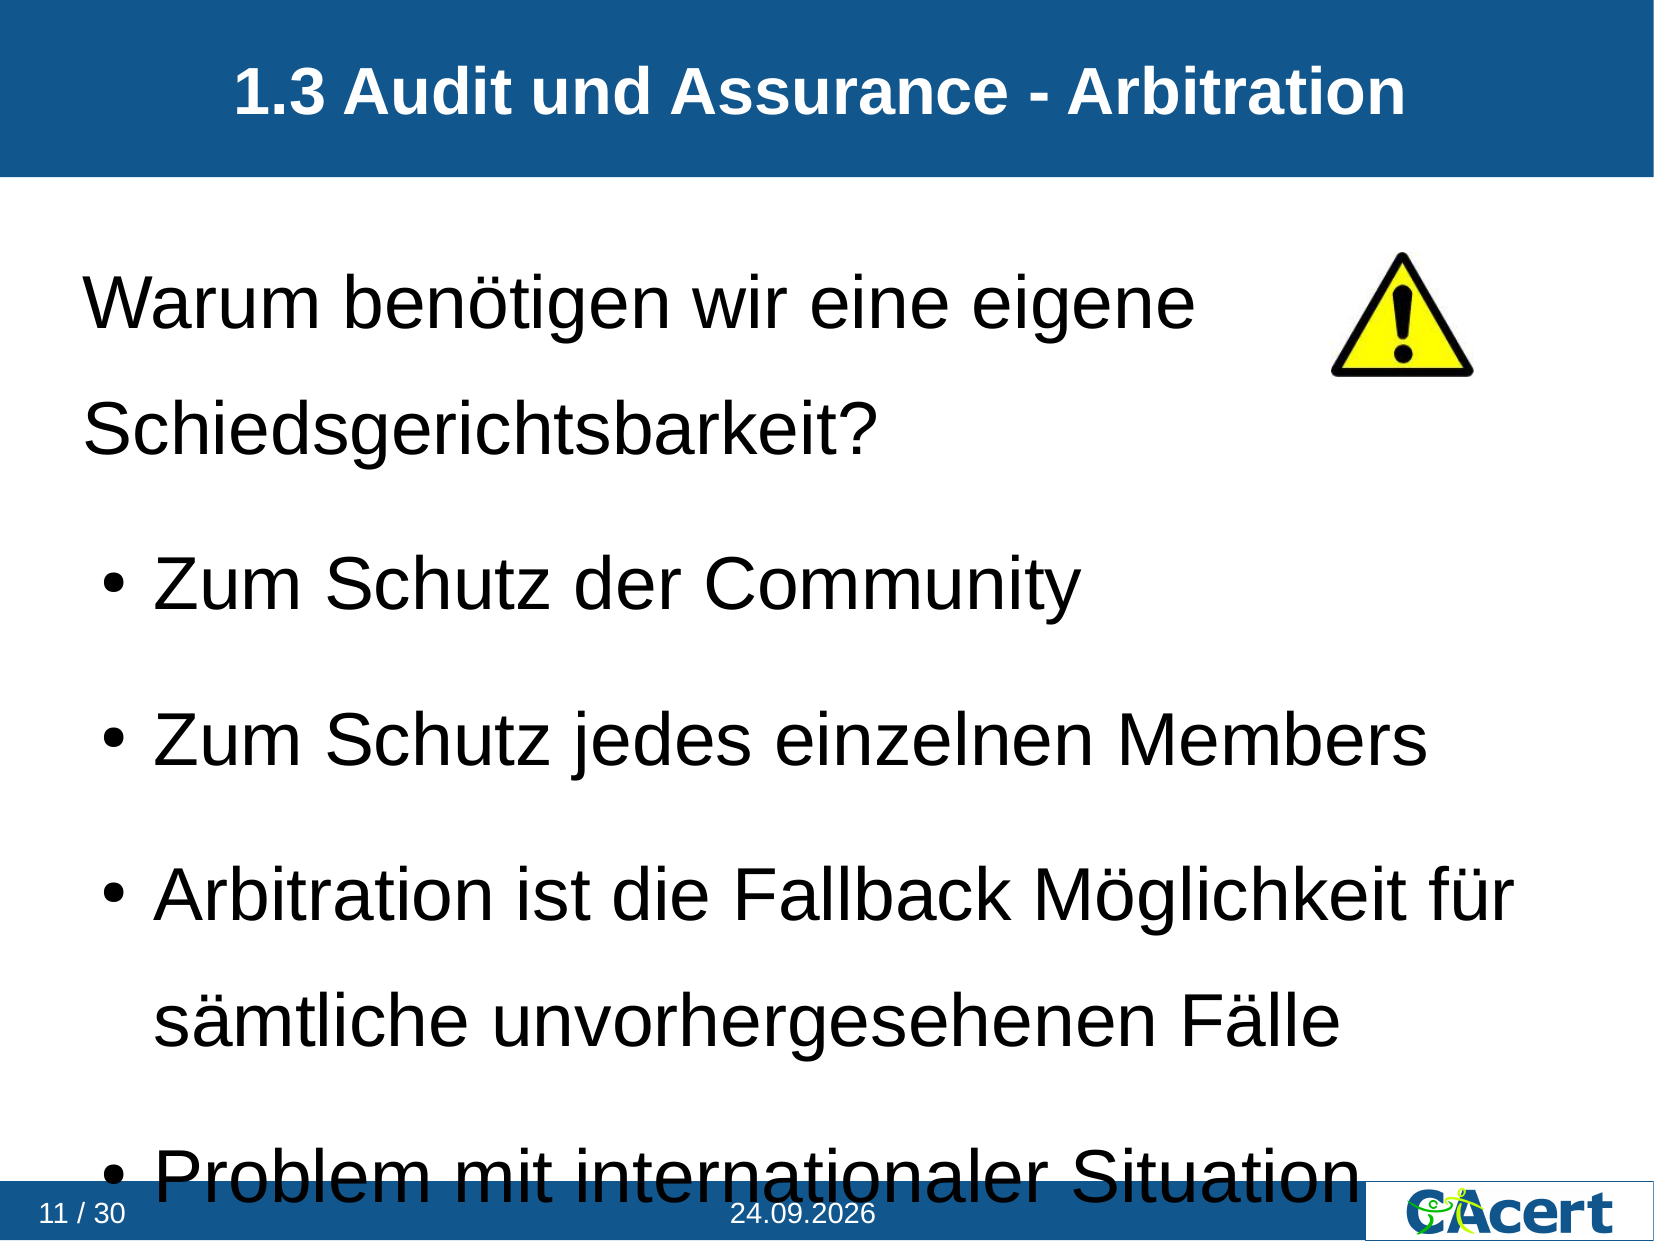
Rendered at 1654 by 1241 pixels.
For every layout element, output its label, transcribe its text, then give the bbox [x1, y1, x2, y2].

picture [1331, 252, 1474, 377]
title 1.3 Audit und Assurance - Arbitration [76, 17, 1565, 166]
picture [1406, 1187, 1613, 1235]
list Warum benötigen wir eine eigene Schiedsgerichtsbarkeit? Zum Schutz der Community Zum Schutz jedes einzelnen Members Arbitration ist die Fallback Möglichkeit für sämtliche unvorhergesehenen Fälle Problem mit internationaler Situation [82, 218, 1571, 1177]
